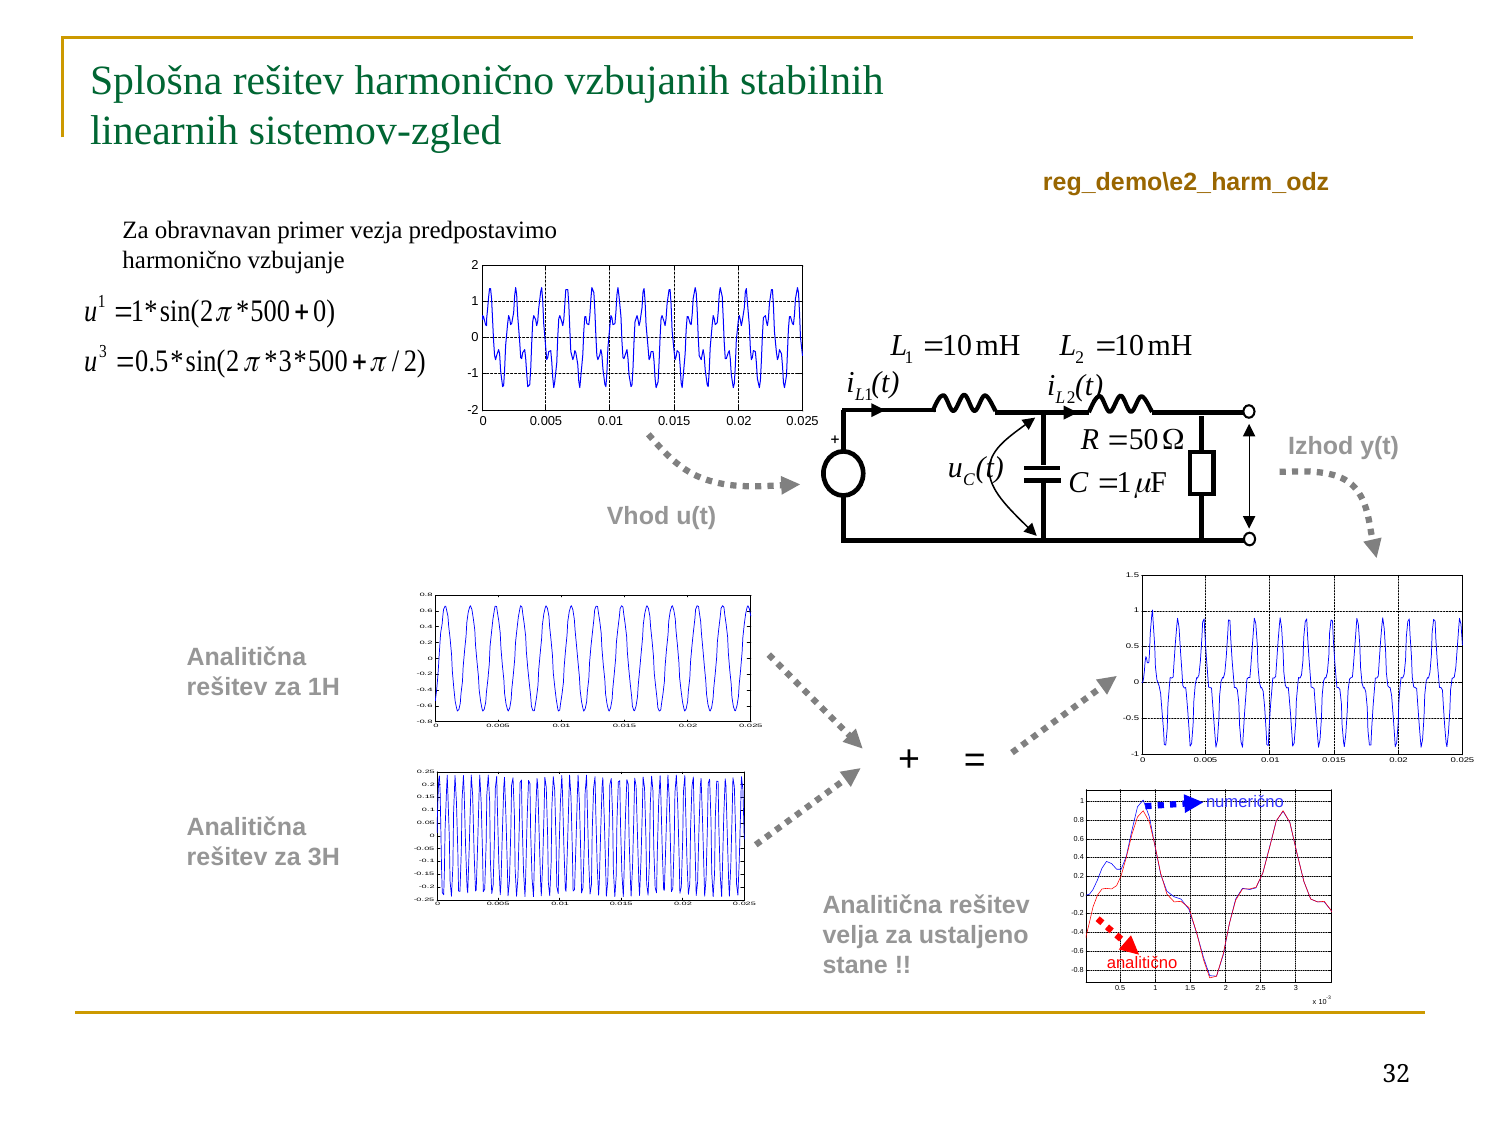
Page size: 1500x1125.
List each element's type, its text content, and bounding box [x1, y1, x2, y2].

chart [80, 286, 428, 386]
chart [827, 432, 843, 448]
text_box Izhod y(t) [1273, 421, 1490, 468]
text_box reg_demo\e2_harm_odz [1028, 157, 1413, 204]
text_box [823, 451, 864, 496]
picture [428, 252, 842, 430]
text_box Za obravnavan primer vezja predpostavimo harmonično vzbujanje [107, 206, 691, 282]
text_box = [949, 727, 1001, 789]
chart [1075, 421, 1190, 462]
text_box Analitična rešitev velja za ustaljeno stane !! [807, 881, 1045, 987]
text_box + [883, 726, 936, 787]
chart [944, 447, 1007, 493]
text_box <number> [1074, 1024, 1426, 1100]
text_box Analitična rešitev za 3H [171, 803, 388, 879]
chart [1064, 465, 1172, 506]
text_box analitično [1092, 943, 1244, 980]
picture [1045, 558, 1500, 1009]
text_box Analitična rešitev za 1H [171, 632, 388, 709]
chart [843, 325, 1025, 406]
picture [382, 583, 790, 739]
text_box [1243, 532, 1256, 546]
title Splošna rešitev harmonično vzbujanih stabilnih linearnih sistemov-zgled [75, 45, 1036, 233]
text_box numerično [1191, 783, 1343, 819]
picture [385, 760, 782, 918]
chart [1043, 325, 1199, 409]
text_box [1189, 451, 1214, 495]
text_box Vhod u(t) [592, 492, 808, 538]
text_box [1243, 405, 1255, 418]
